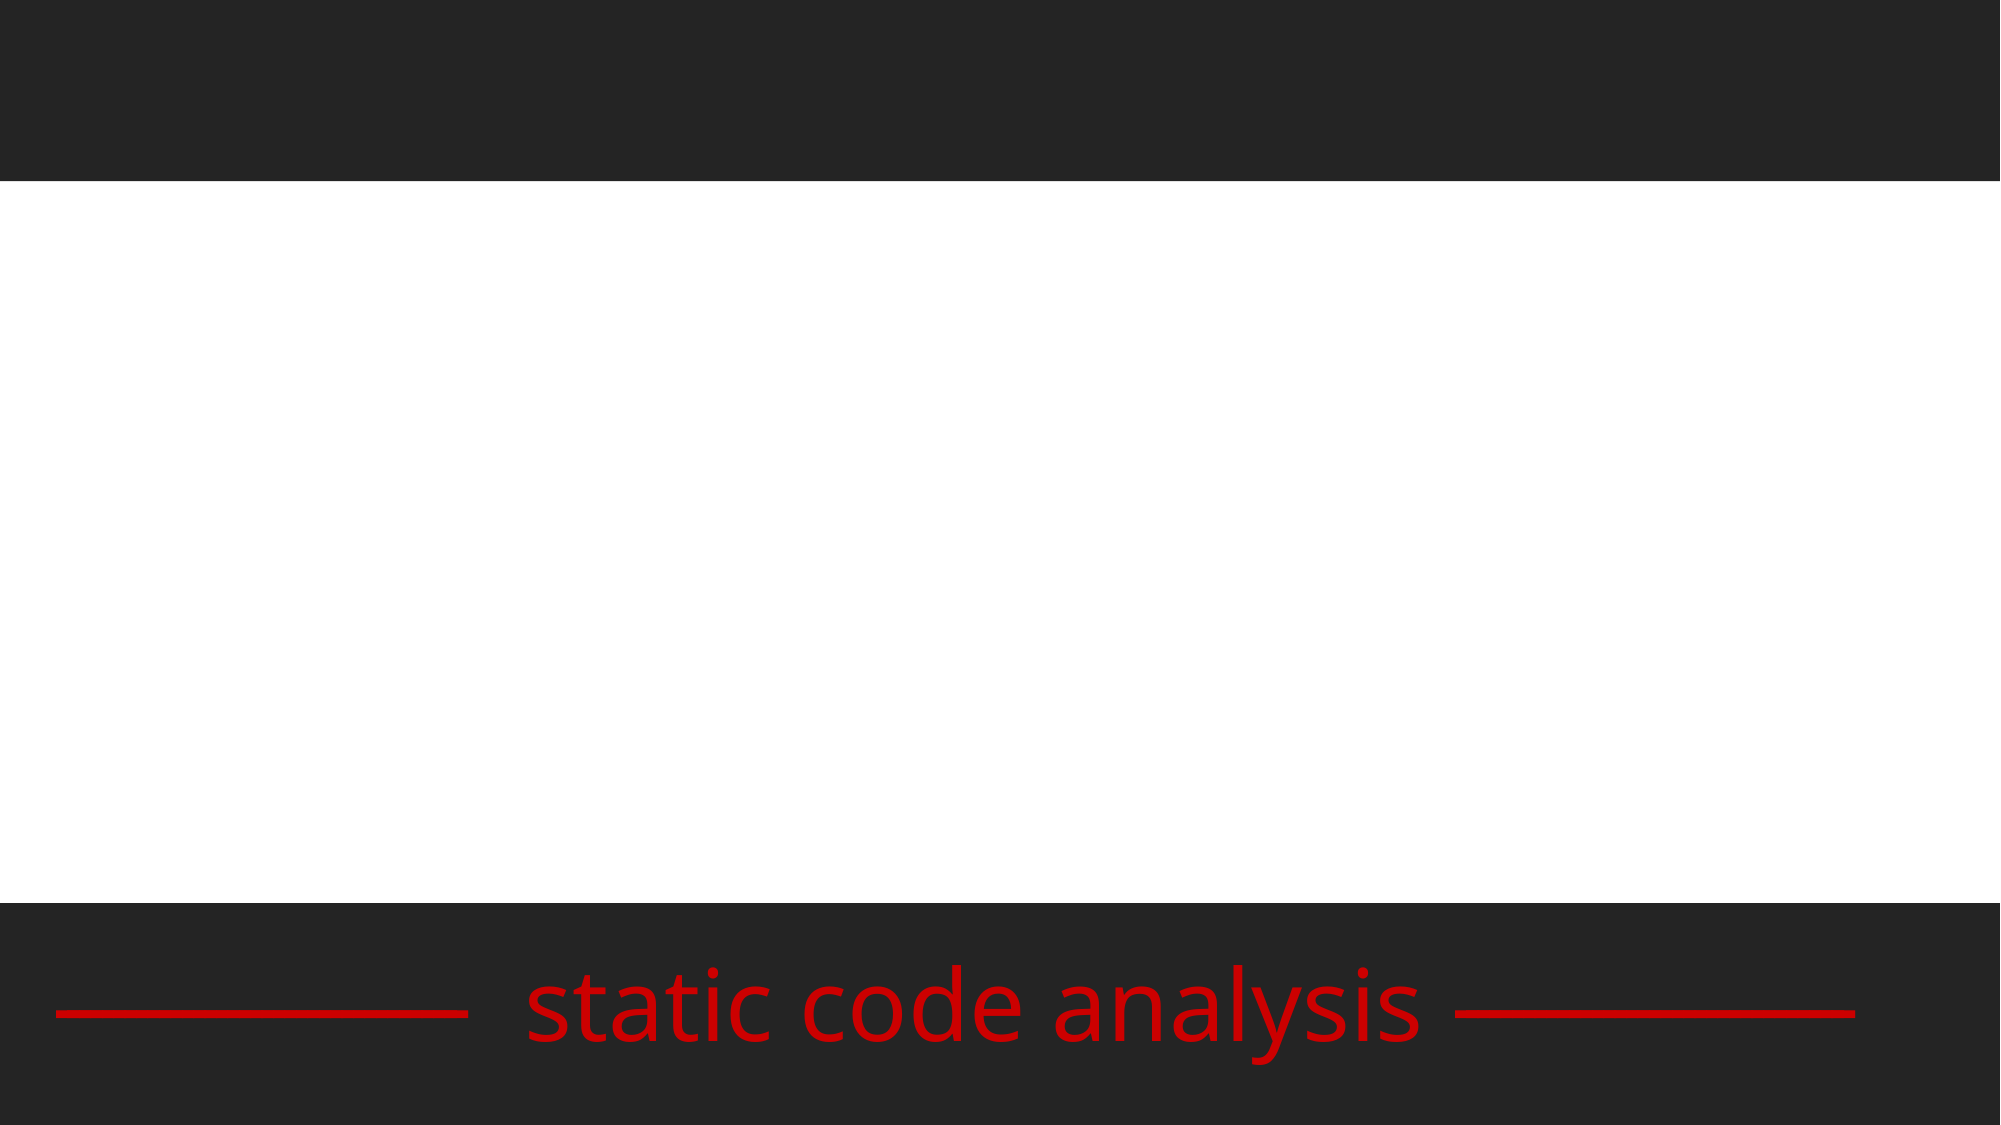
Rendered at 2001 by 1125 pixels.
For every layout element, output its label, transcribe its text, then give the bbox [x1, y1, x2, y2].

text_box ----------------------------------- static code analysis ---------------------------------- [37, 934, 1963, 1071]
text_box [0, 0, 2000, 181]
text_box [0, 903, 2000, 1125]
